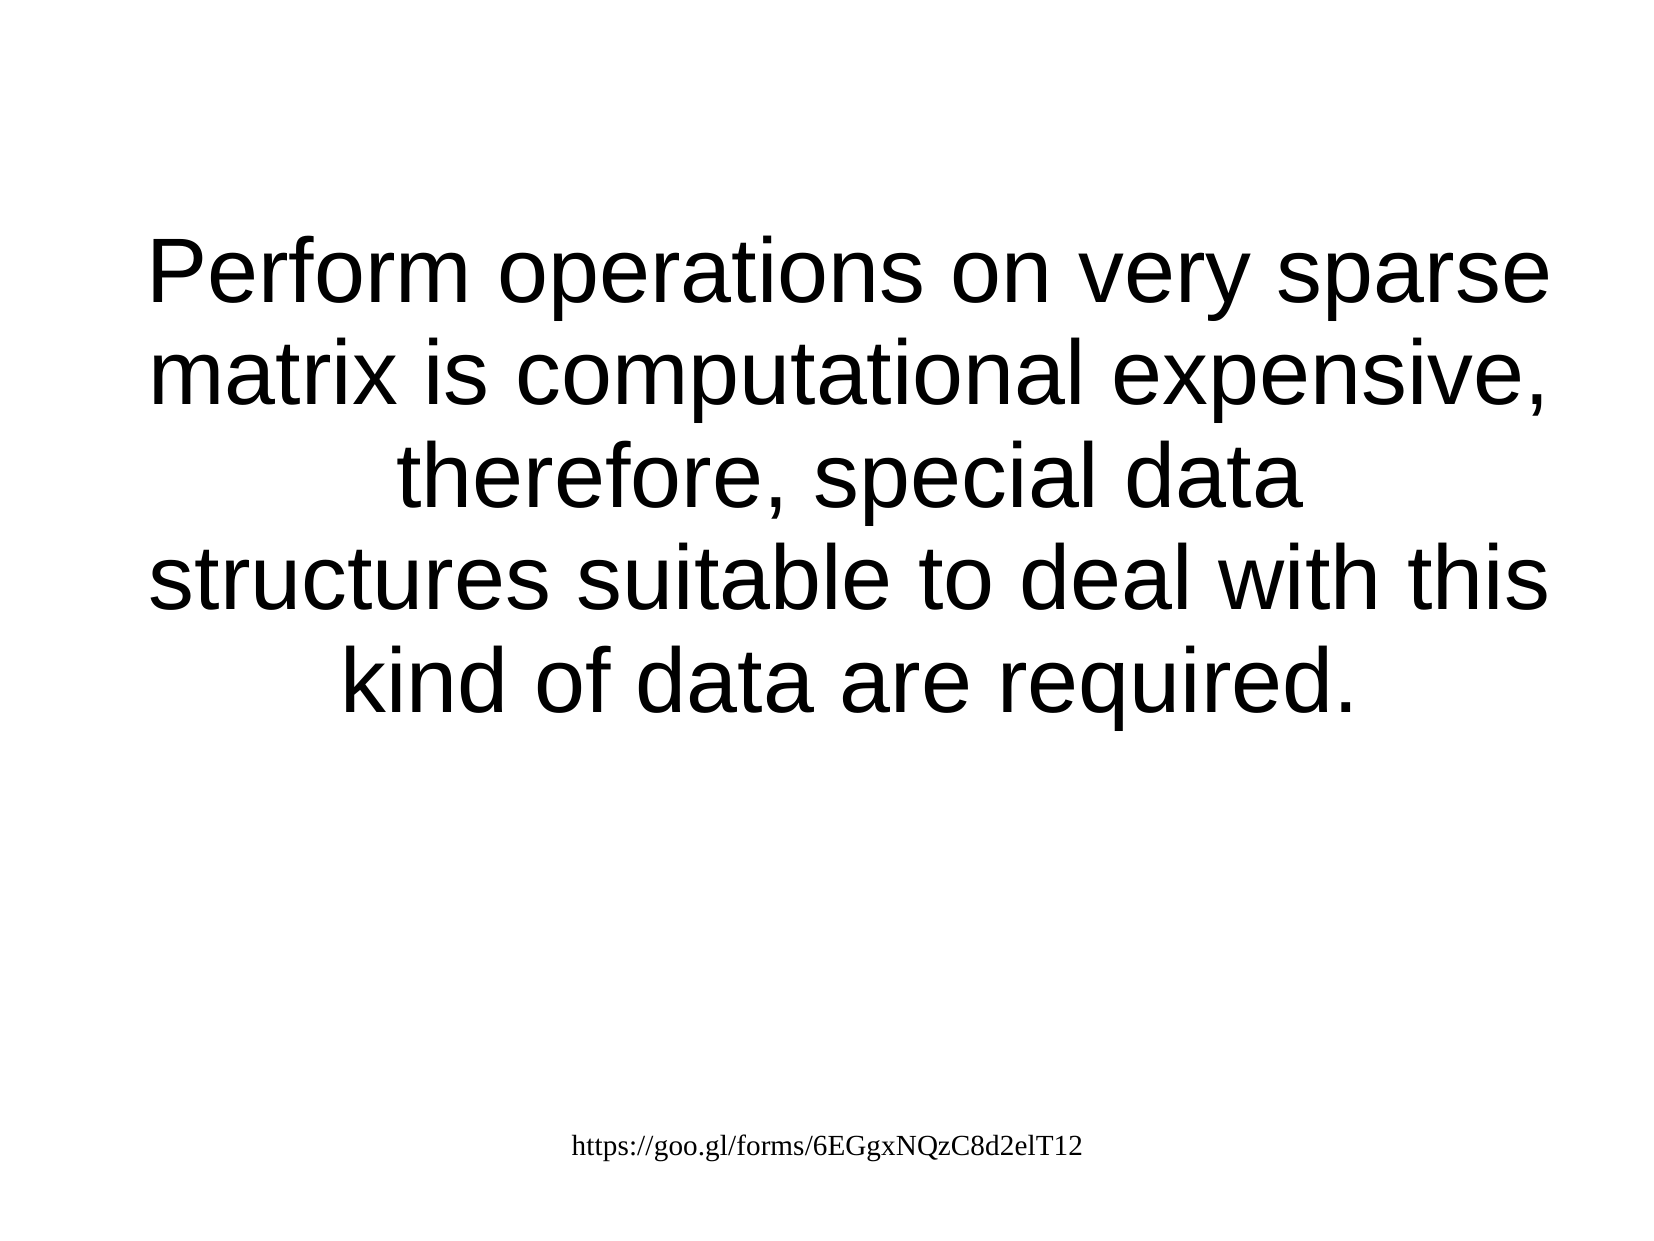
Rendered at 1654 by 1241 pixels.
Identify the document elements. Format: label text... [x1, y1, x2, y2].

title Perform operations on very sparse matrix is computational expensive, therefore, special data structures suitable to deal with this kind of data are required. [106, 219, 1595, 732]
